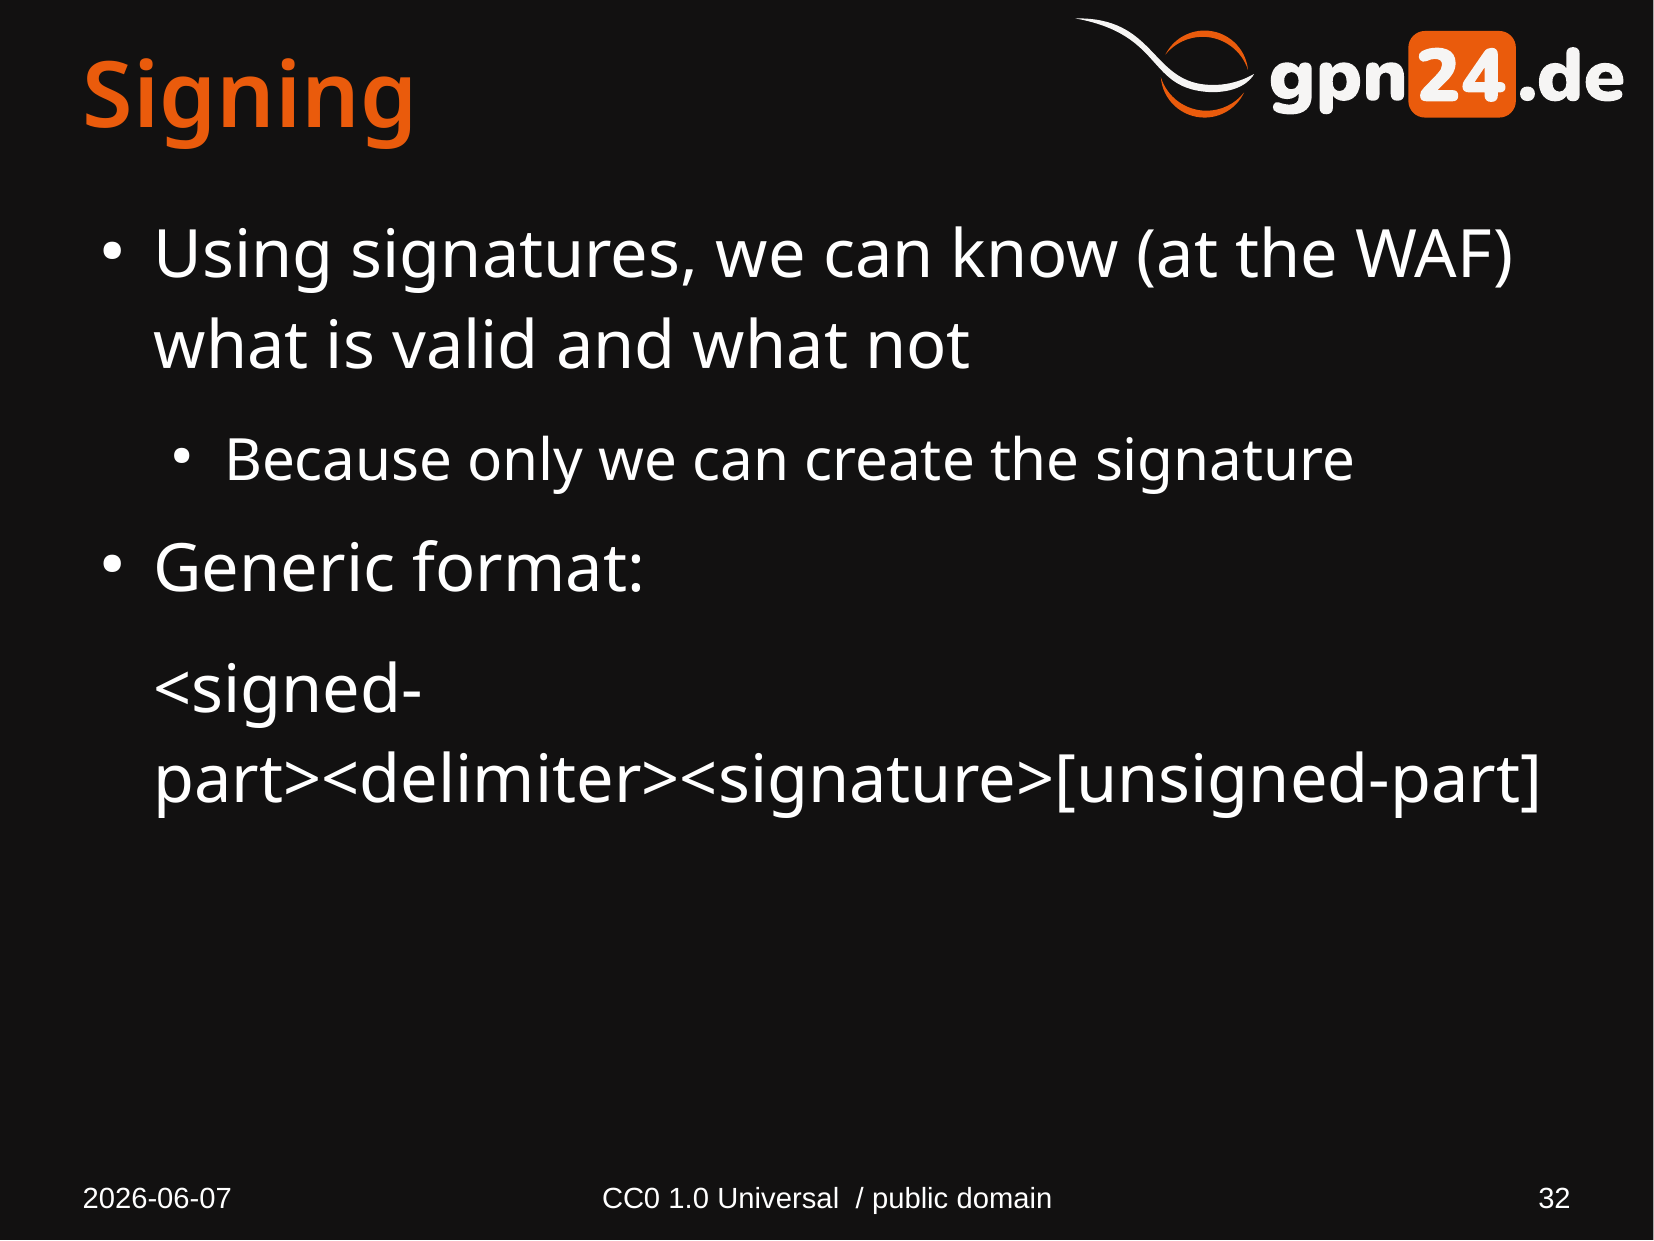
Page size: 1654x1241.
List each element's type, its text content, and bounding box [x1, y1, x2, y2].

list Using signatures, we can know (at the WAF) what is valid and what not Because only we can create the signature Generic format: <signed-part><delimiter><signature>[unsigned-part] [82, 206, 1571, 956]
title Signing [82, 28, 1004, 155]
